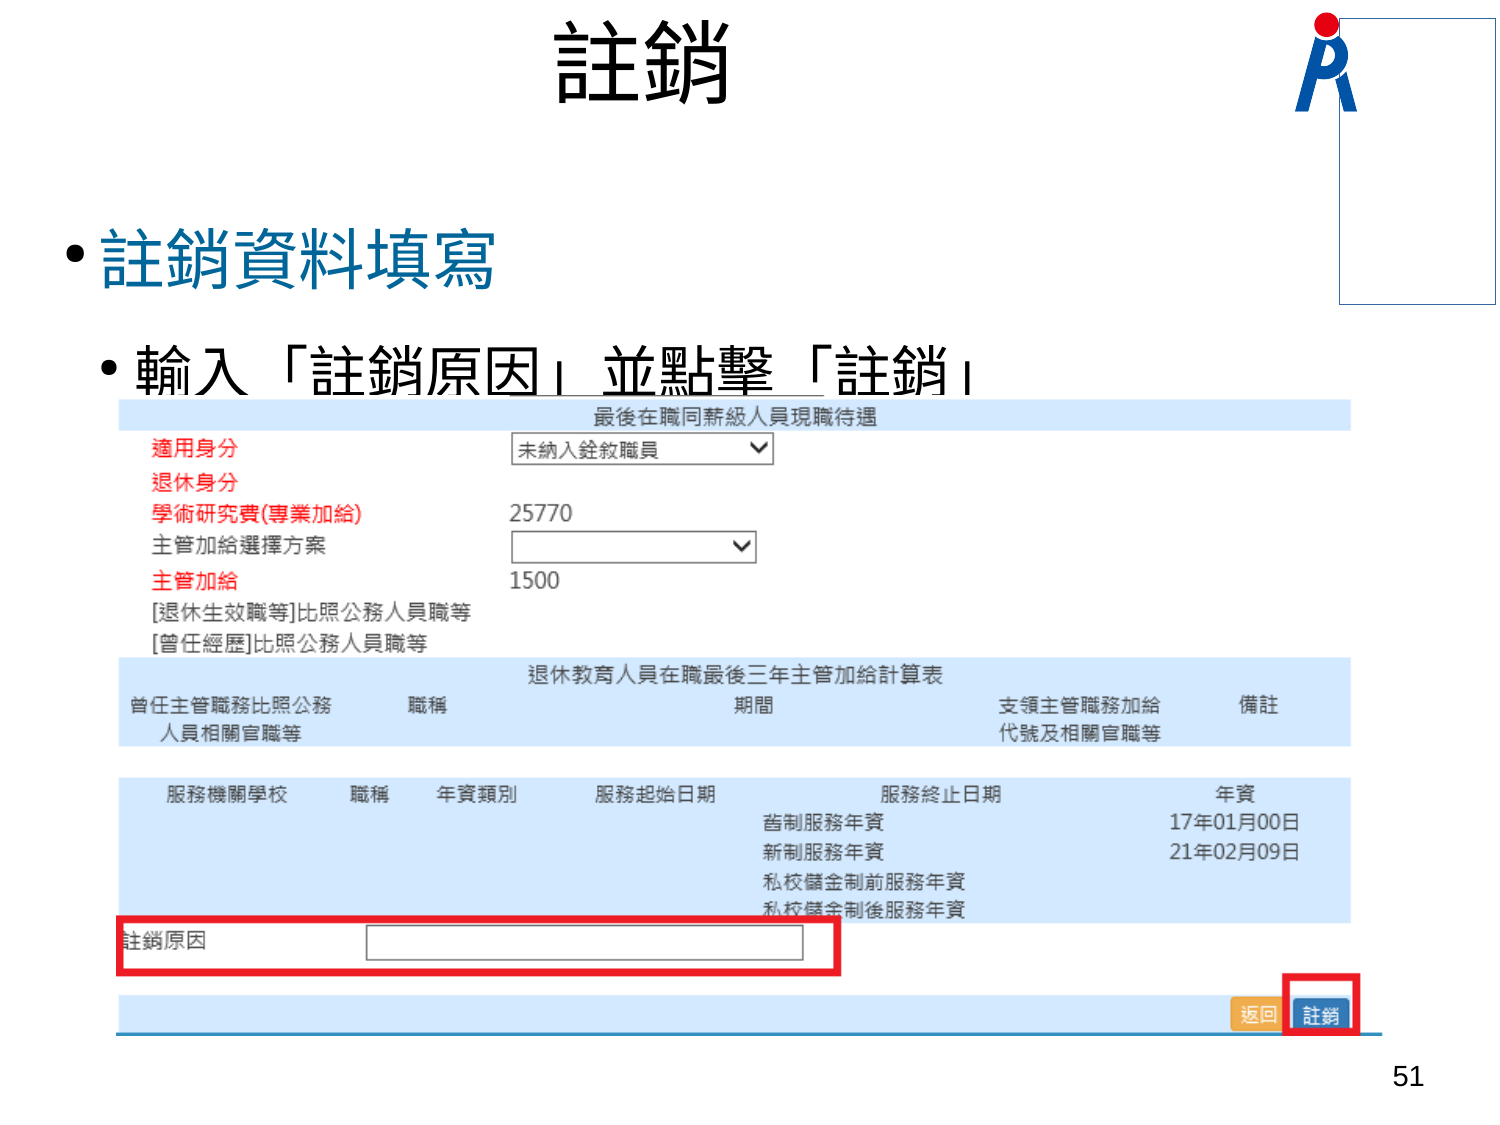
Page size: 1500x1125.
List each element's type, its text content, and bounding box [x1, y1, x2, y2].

list 註銷資料填寫 輸入「註銷原因」並點擊「註銷」 [63, 206, 1414, 950]
picture [1278, 0, 1374, 128]
picture [116, 395, 1384, 1036]
title 註銷 [59, 2, 1225, 113]
slide_number 51 [1074, 1059, 1425, 1110]
